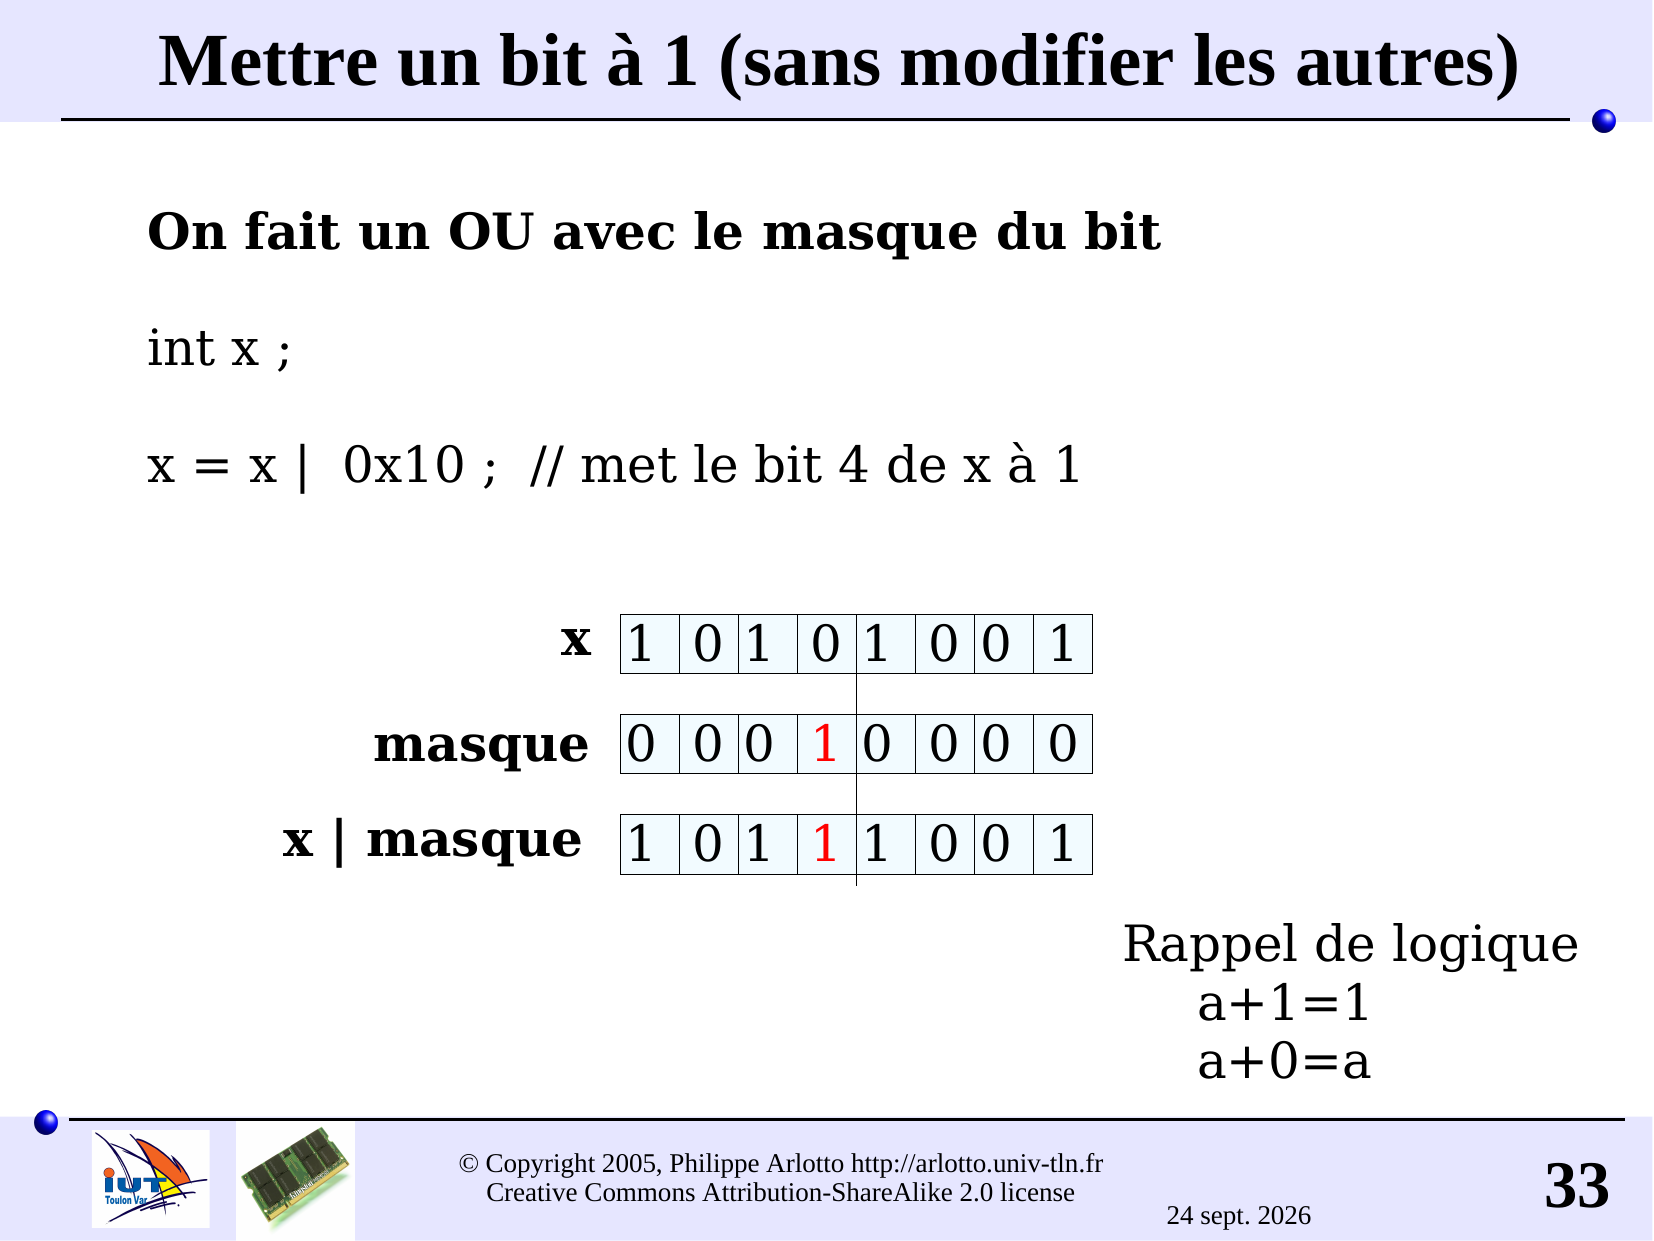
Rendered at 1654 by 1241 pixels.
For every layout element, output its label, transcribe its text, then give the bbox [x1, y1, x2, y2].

text_box 0 [915, 714, 974, 774]
text_box 0 [856, 714, 915, 774]
text_box 0 [1033, 714, 1093, 774]
text_box 1 [856, 814, 915, 875]
text_box x [561, 608, 591, 668]
text_box 1 [1033, 814, 1093, 875]
text_box 1 [797, 814, 856, 875]
picture [236, 1121, 355, 1241]
text_box 0 [679, 614, 738, 674]
text_box 0 [679, 714, 738, 774]
text_box 1 [856, 614, 915, 674]
text_box 1 [797, 714, 856, 774]
text_box Rappel de logique a+1=1 a+0=a [1122, 915, 1581, 1091]
text_box 1 [738, 614, 797, 674]
text_box masque [373, 714, 591, 774]
text_box 1 [738, 814, 797, 875]
text_box On fait un OU avec le masque du bit int x ; x = x | 0x10 ; // met le bit 4 de x à 1 [147, 202, 1179, 494]
text_box 1 [620, 614, 679, 674]
text_box 0 [738, 714, 797, 774]
text_box 0 [974, 614, 1033, 674]
text_box x | masque [283, 809, 601, 868]
text_box 0 [974, 814, 1033, 875]
text_box 0 [620, 714, 679, 774]
title Mettre un bit à 1 (sans modifier les autres) [95, 11, 1585, 110]
text_box 0 [915, 614, 974, 674]
text_box 1 [620, 814, 679, 875]
text_box 0 [679, 814, 738, 875]
text_box 0 [915, 814, 974, 875]
text_box 0 [974, 714, 1033, 774]
text_box 0 [797, 614, 856, 674]
text_box 1 [1033, 614, 1093, 674]
